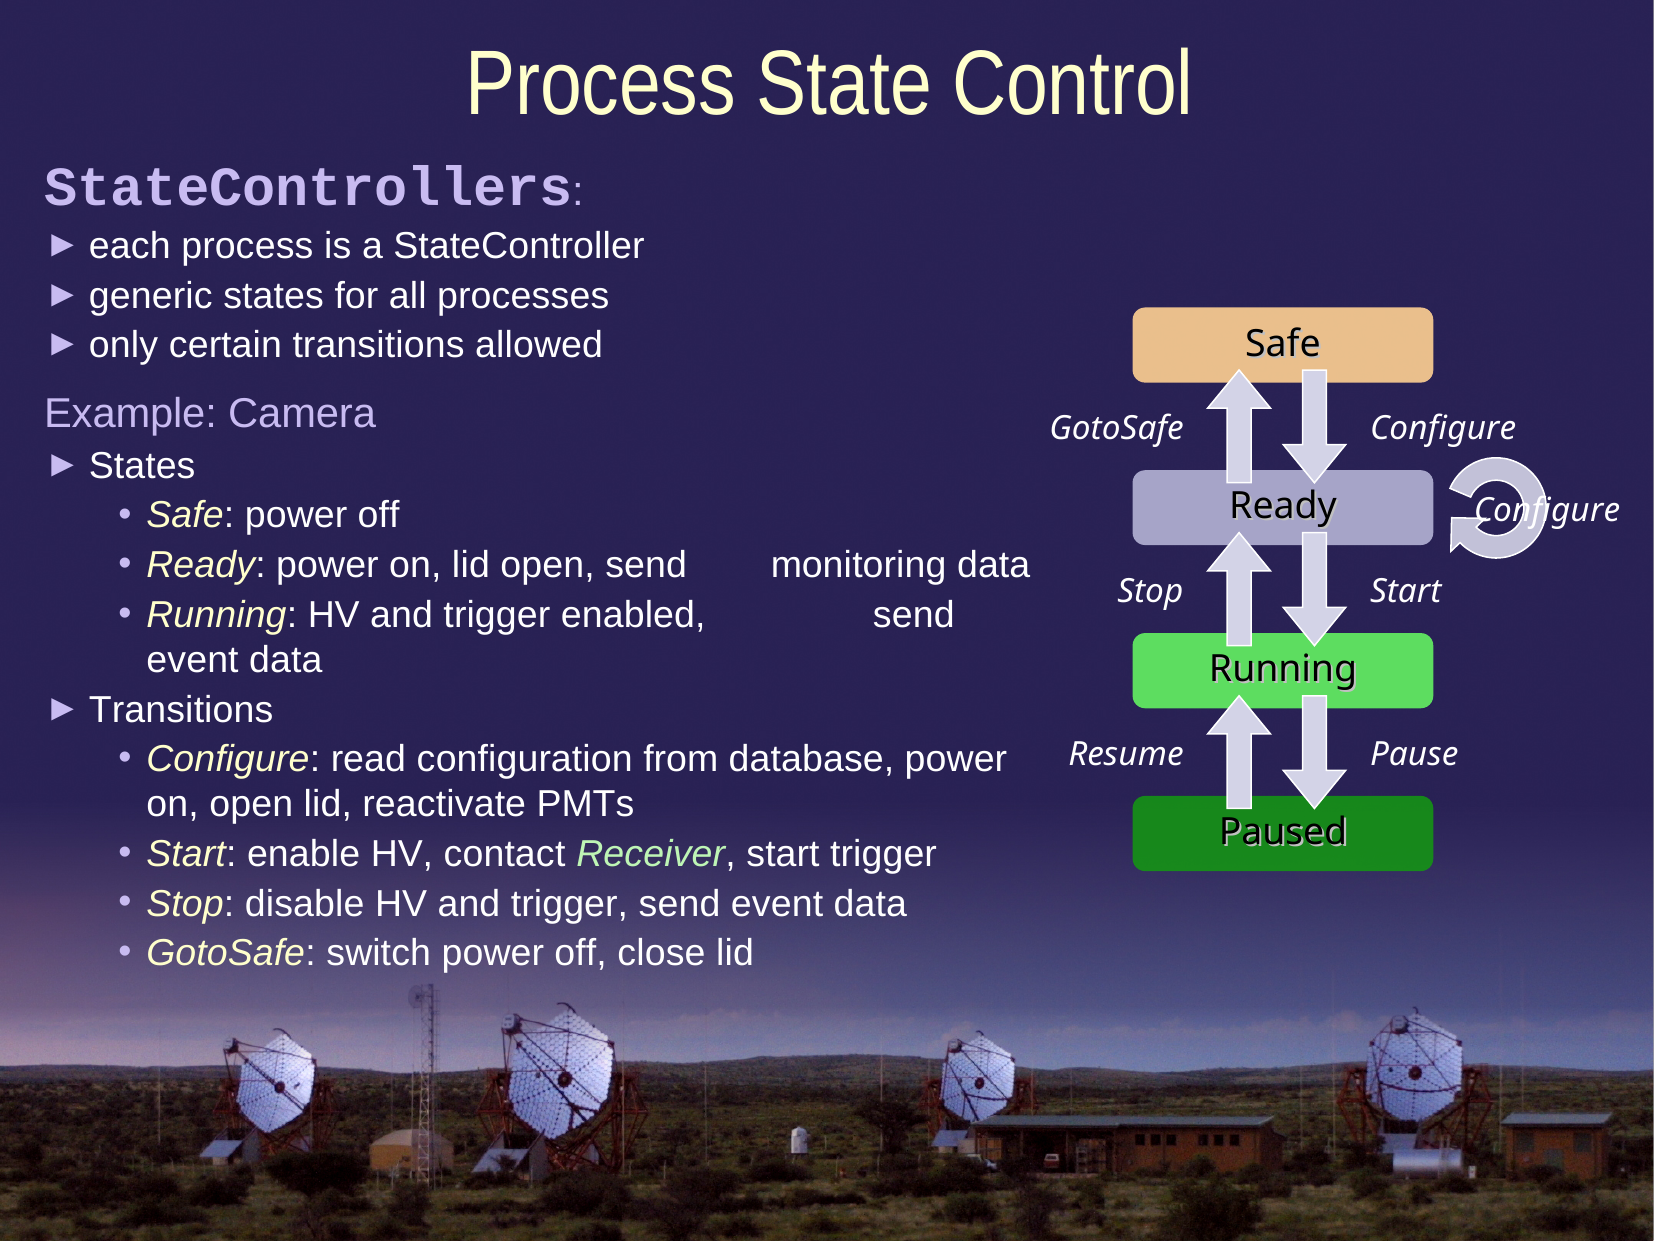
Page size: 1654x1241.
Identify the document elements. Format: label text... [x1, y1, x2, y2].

text_box Running [1132, 633, 1434, 709]
text_box [1207, 532, 1271, 646]
text_box Configure [1358, 395, 1572, 458]
text_box GotoSafe [1048, 395, 1196, 458]
picture [0, 0, 1654, 1241]
text_box Paused [1132, 795, 1434, 872]
text_box [1283, 695, 1346, 809]
text_box Start [1358, 557, 1572, 621]
text_box [1283, 532, 1346, 646]
title Process State Control [5, 20, 1654, 155]
text_box Resume [1048, 720, 1196, 784]
text_box Pause [1358, 720, 1572, 784]
text_box StateControllers: each process is a StateController generic states for all processes only certain transitions allowed Example: Camera States Safe: power off Ready: power on, lid open, send monitoring data Running: HV and trigger enabled, send event data Transitions Configure: read configuration from database, power on, open lid, reactivate PMTs Start: enable HV, contact Receiver, start trigger Stop: disable HV and trigger, send event data GotoSafe: switch power off, close lid [32, 138, 1048, 986]
text_box [1283, 370, 1346, 483]
text_box Configure [1440, 476, 1654, 539]
text_box [1207, 695, 1271, 809]
text_box Safe [1132, 307, 1434, 383]
text_box Ready [1132, 470, 1434, 546]
text_box [1457, 458, 1535, 476]
text_box [1207, 369, 1271, 483]
text_box Stop [1048, 557, 1196, 621]
text_box [1450, 539, 1536, 557]
